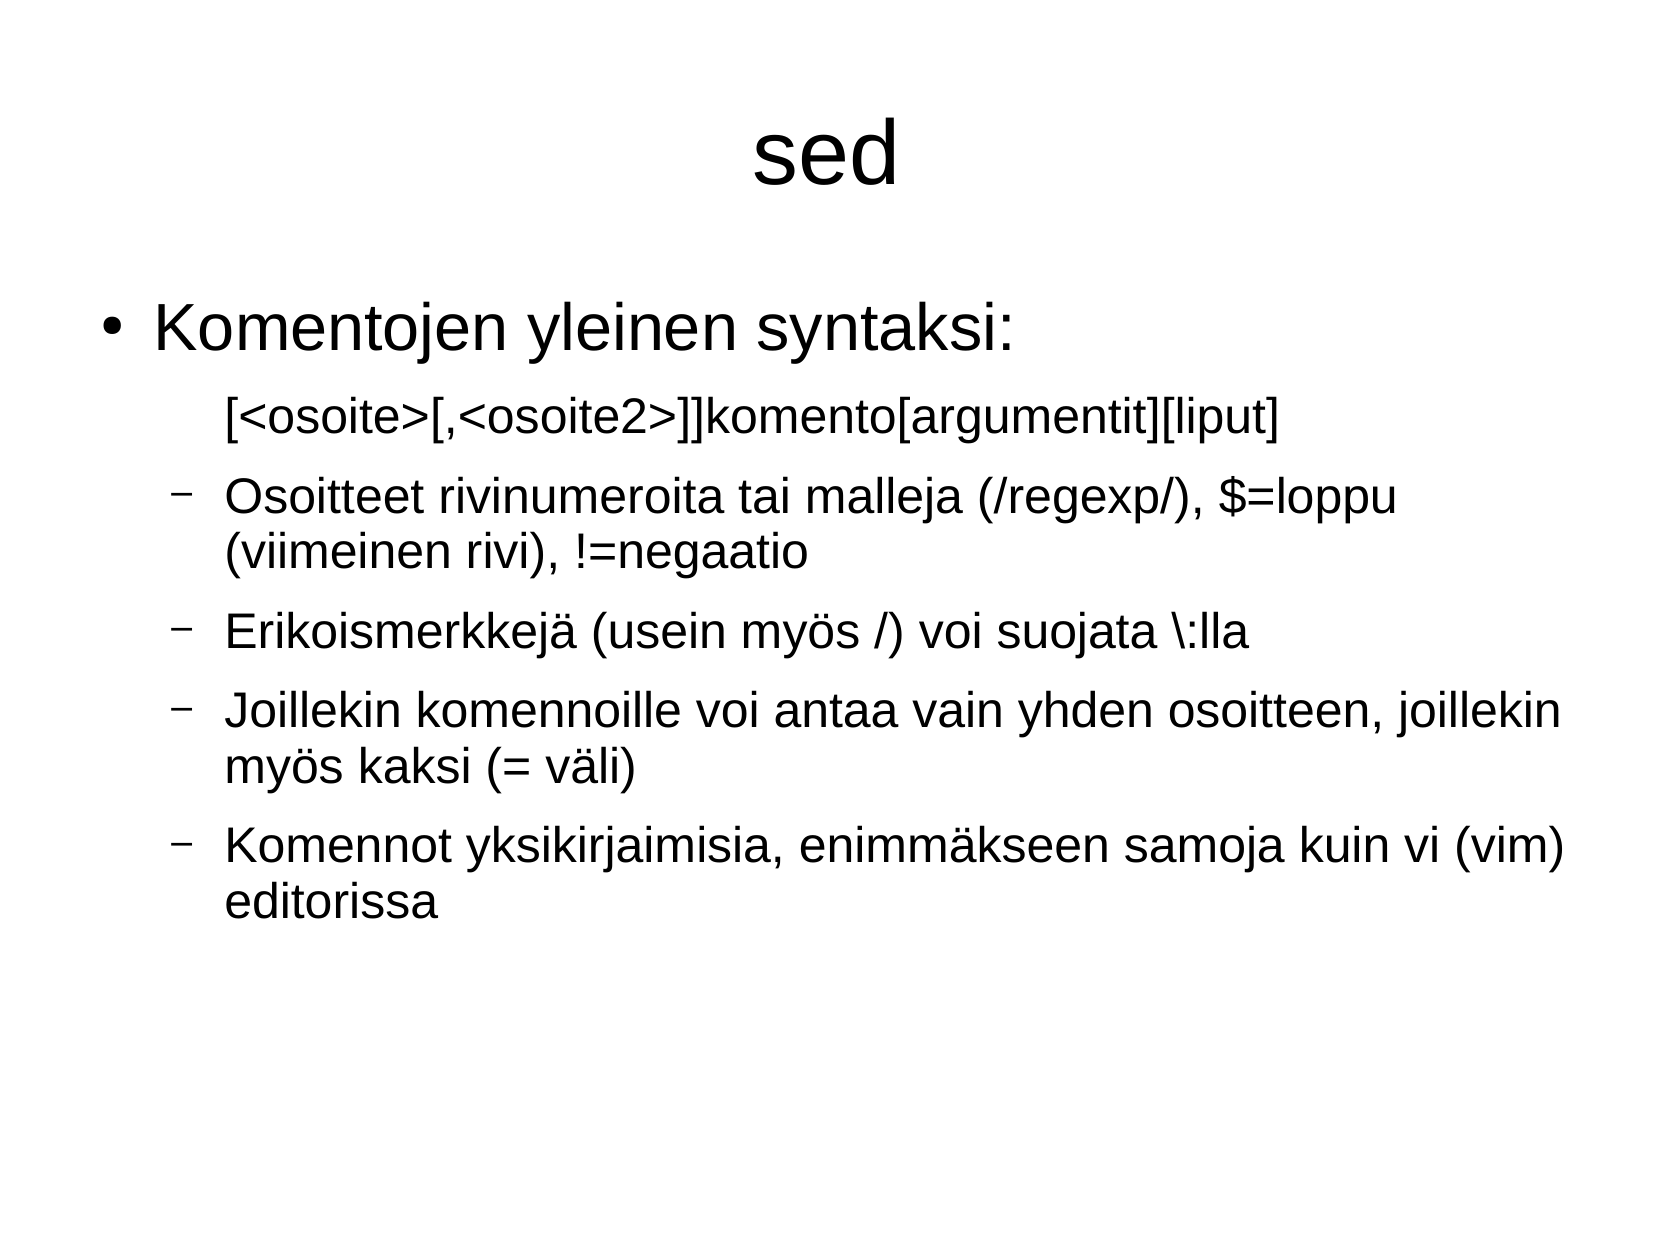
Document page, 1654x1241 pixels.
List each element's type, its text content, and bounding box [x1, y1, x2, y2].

list Komentojen yleinen syntaksi: [<osoite>[,<osoite2>]]komento[argumentit][liput] Osoitteet rivinumeroita tai malleja (/regexp/), $=loppu (viimeinen rivi), !=negaatio Erikoismerkkejä (usein myös /) voi suojata \:lla Joillekin komennoille voi antaa vain yhden osoitteen, joillekin myös kaksi (= väli) Komennot yksikirjaimisia, enimmäkseen samoja kuin vi (vim) editorissa [82, 290, 1571, 1010]
title sed [82, 49, 1571, 257]
